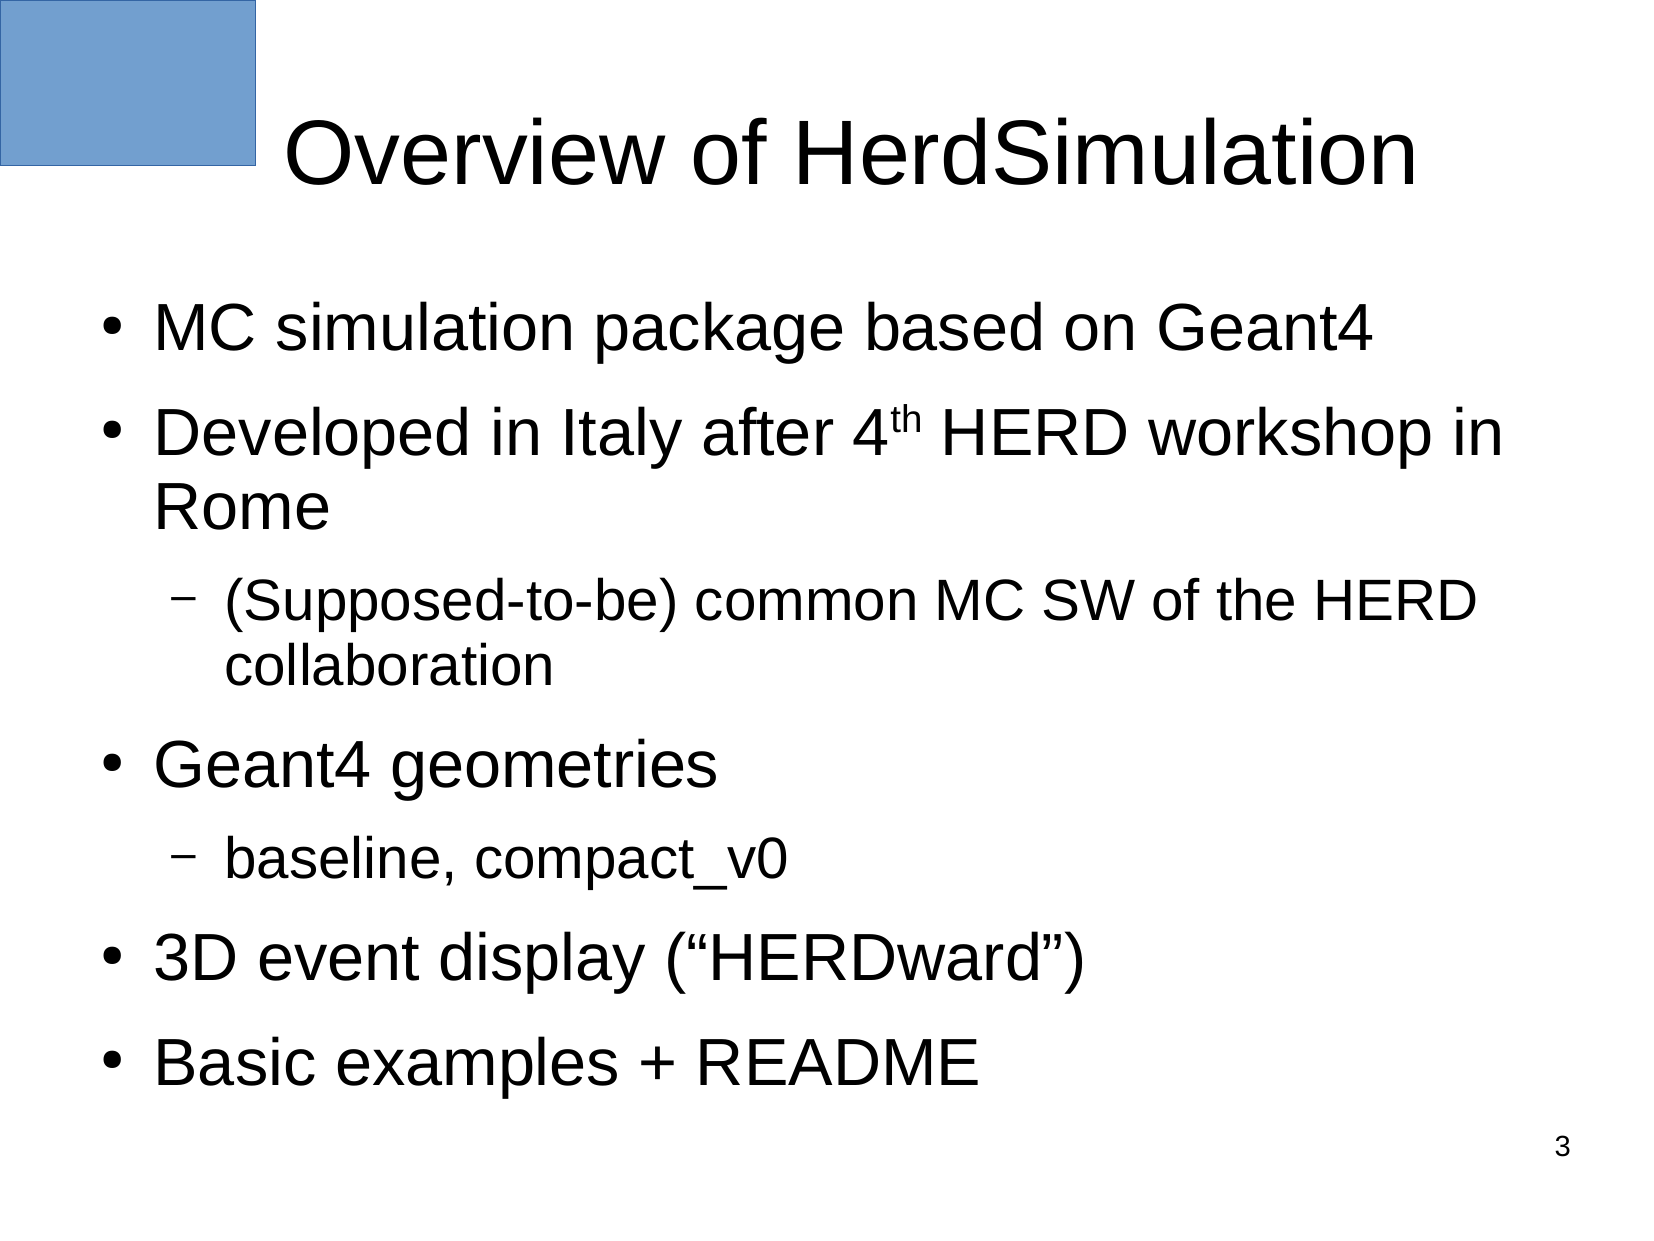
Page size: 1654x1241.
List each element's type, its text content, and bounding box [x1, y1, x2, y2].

title Overview of HerdSimulation [82, 49, 1571, 257]
text_box [0, 0, 256, 166]
list MC simulation package based on Geant4 Developed in Italy after 4th HERD workshop in Rome (Supposed-to-be) common MC SW of the HERD collaboration Geant4 geometries baseline, compact_v0 3D event display (“HERDward”) Basic examples + README [82, 290, 1571, 1111]
